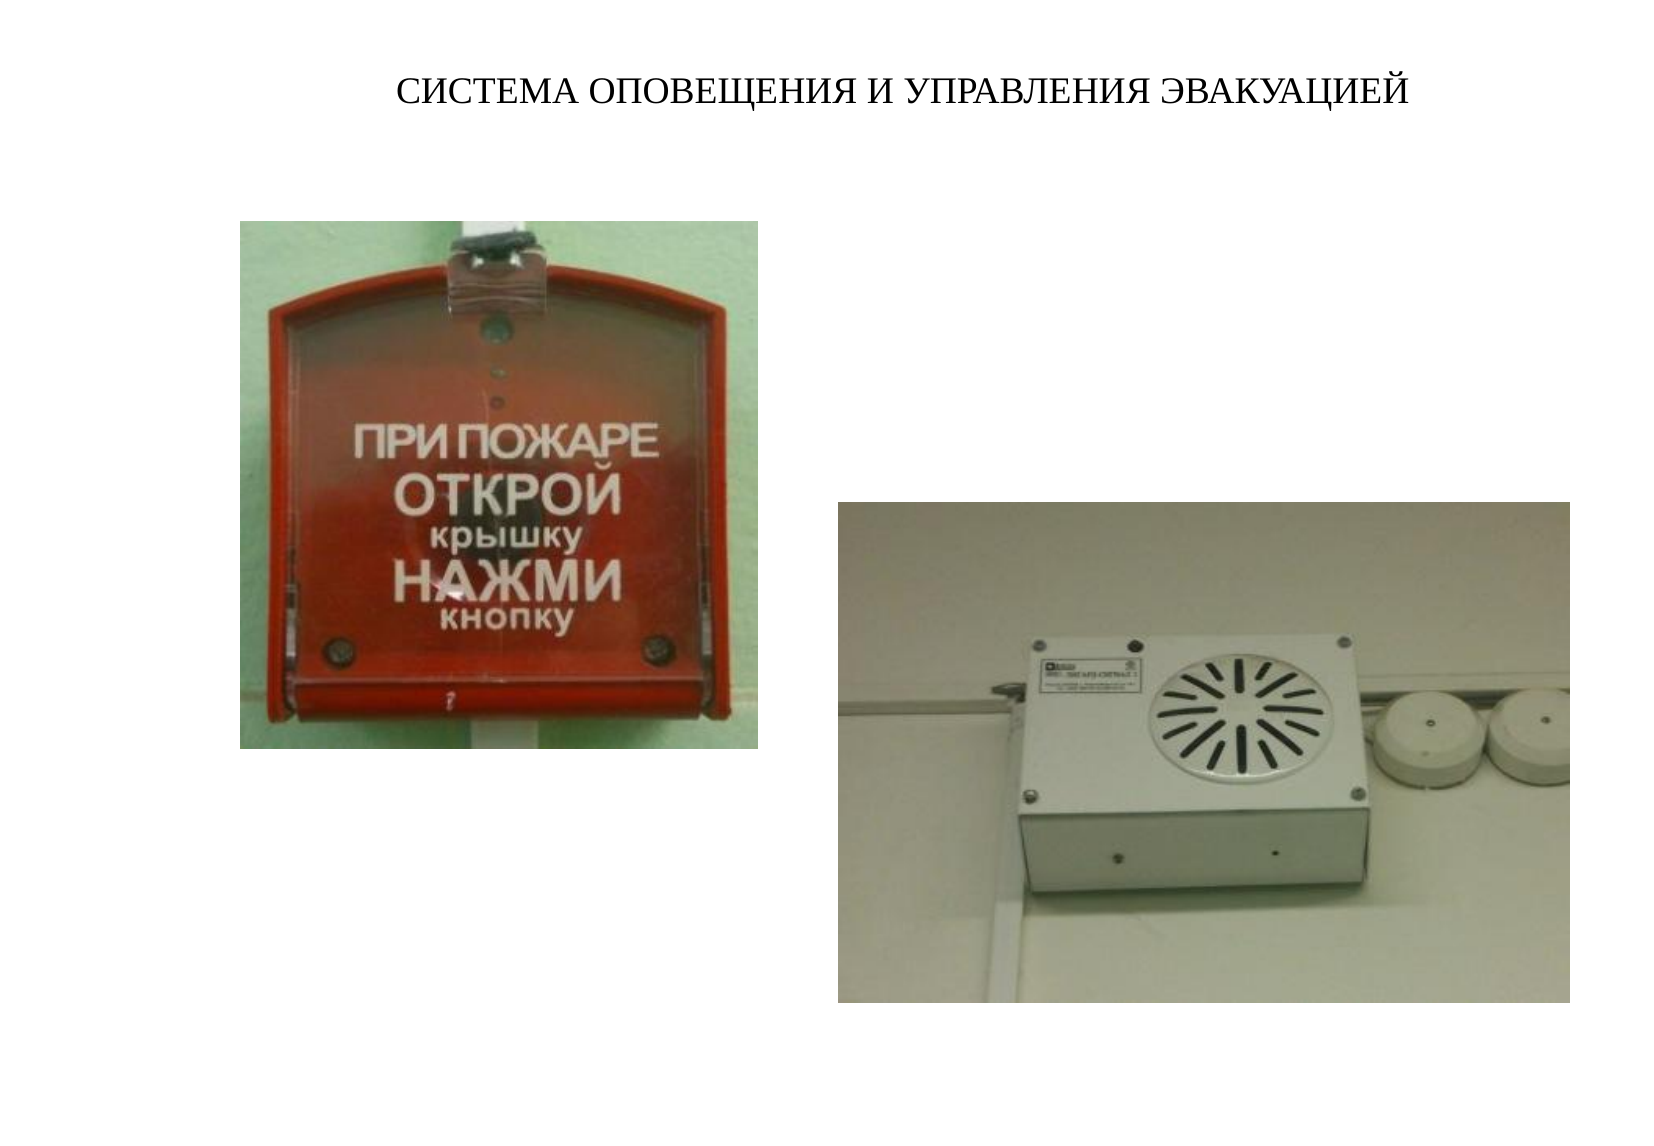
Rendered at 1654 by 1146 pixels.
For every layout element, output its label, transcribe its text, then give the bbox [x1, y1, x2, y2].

title СИСТЕМА ОПОВЕЩЕНИЯ И УПРАВЛЕНИЯ ЭВАКУАЦИЕЙ [264, 57, 1542, 104]
picture [838, 502, 1570, 1003]
picture [240, 221, 758, 749]
